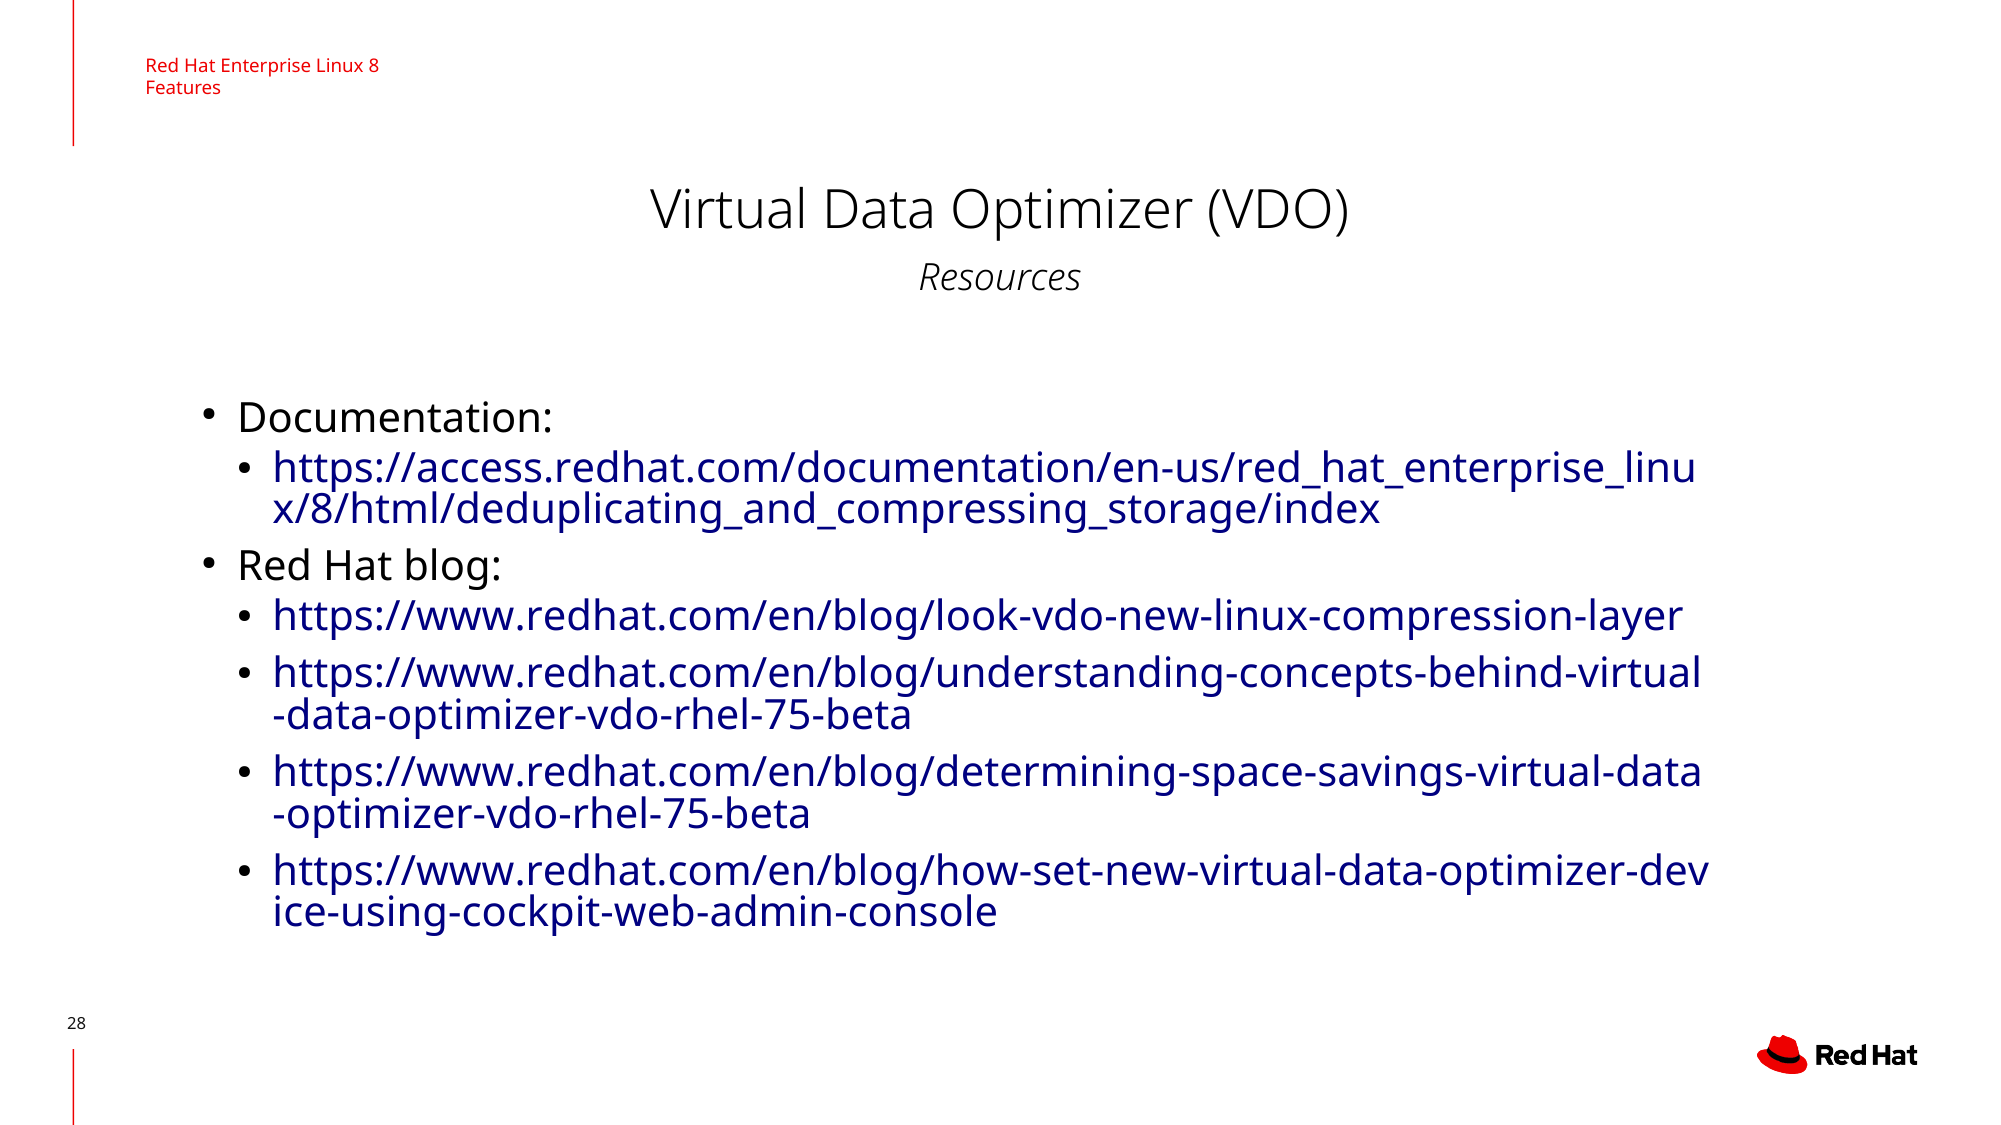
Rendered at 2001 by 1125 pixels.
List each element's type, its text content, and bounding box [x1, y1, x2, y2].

title Virtual Data Optimizer (VDO) Resources [287, 155, 1713, 315]
subtitle Red Hat Enterprise Linux 8 Features [73, 9, 918, 143]
picture [1757, 1035, 1918, 1074]
text_box Documentation: https://access.redhat.com/documentation/en-us/red_hat_enterprise_linux/8/html/deduplicating_and_compressing_storage/index Red Hat blog: https://www.redhat.com/en/blog/look-vdo-new-linux-compression-layer https://www.redhat.com/en/blog/understanding-concepts-behind-virtual-data-optimizer-vdo-rhel-75-beta https://www.redhat.com/en/blog/determining-space-savings-virtual-data-optimizer-vdo-rhel-75-beta https://www.redhat.com/en/blog/how-set-new-virtual-data-optimizer-device-using-cockpit-web-admin-console [186, 382, 1727, 981]
